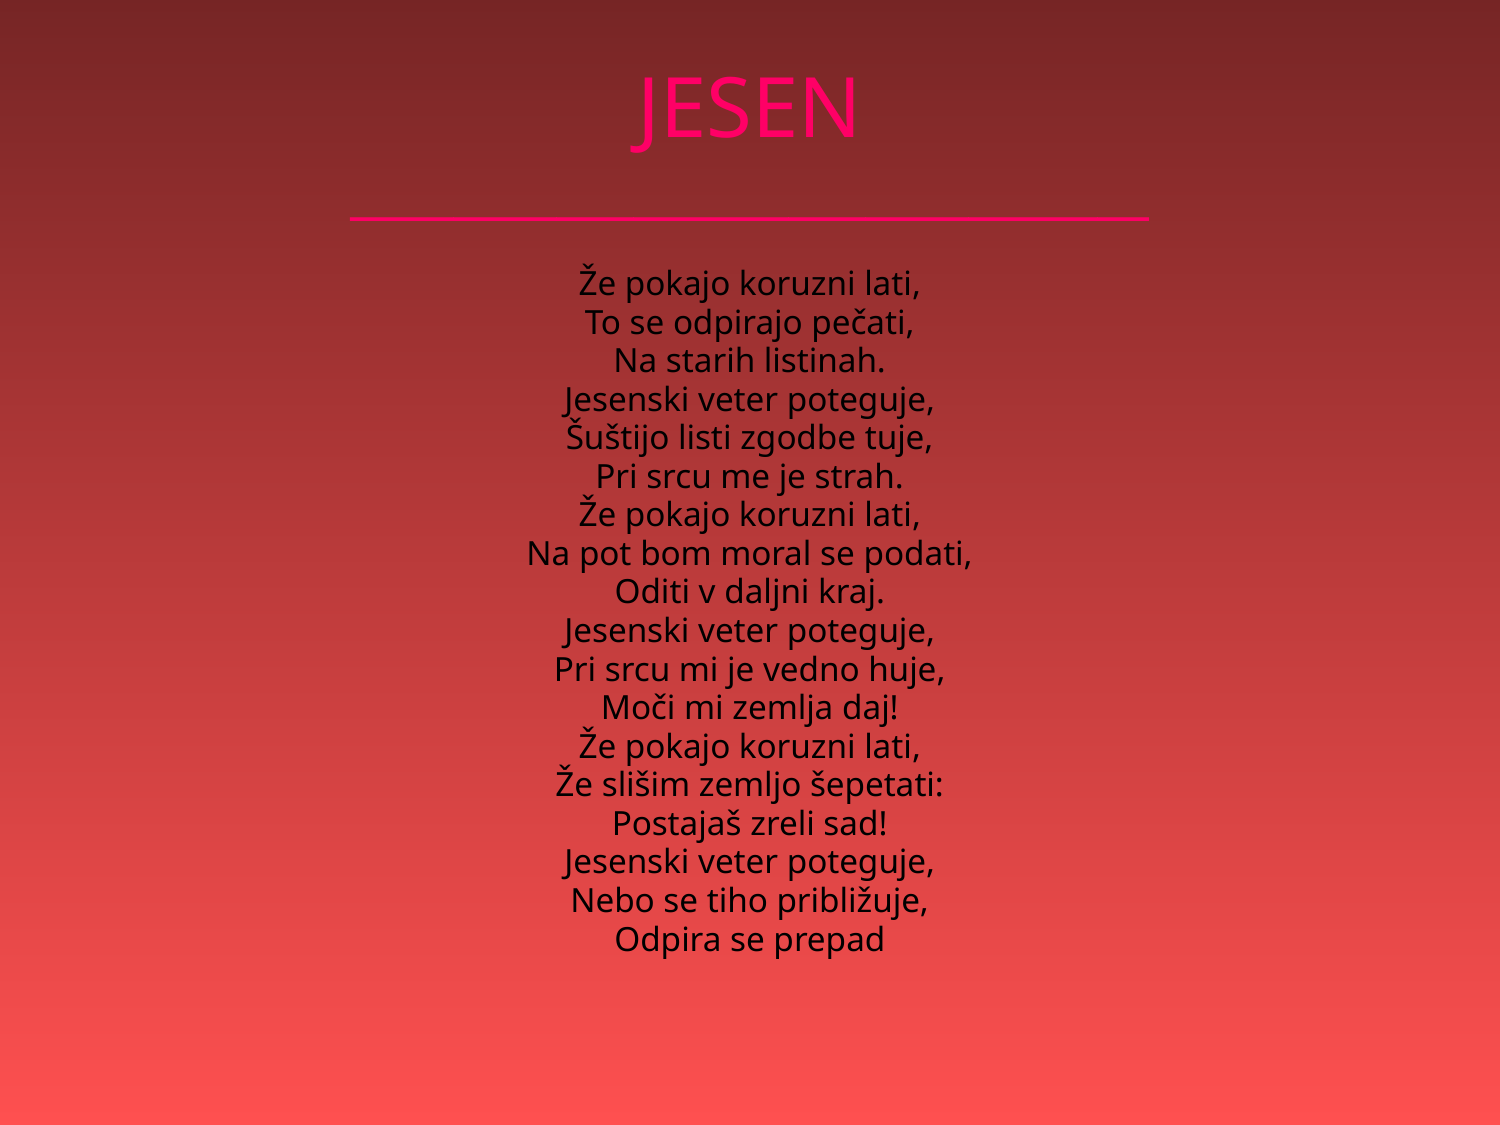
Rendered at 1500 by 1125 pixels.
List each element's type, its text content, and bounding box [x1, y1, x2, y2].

list Že pokajo koruzni lati, To se odpirajo pečati, Na starih listinah. Jesenski veter poteguje, Šuštijo listi zgodbe tuje, Pri srcu me je strah. Že pokajo koruzni lati, Na pot bom moral se podati, Oditi v daljni kraj. Jesenski veter poteguje, Pri srcu mi je vedno huje, Moči mi zemlja daj! Že pokajo koruzni lati, Že slišim zemljo šepetati: Postajaš zreli sad! Jesenski veter poteguje, Nebo se tiho približuje, Odpira se prepad [75, 262, 1425, 1005]
title JESEN _______________________________ [75, 45, 1425, 233]
